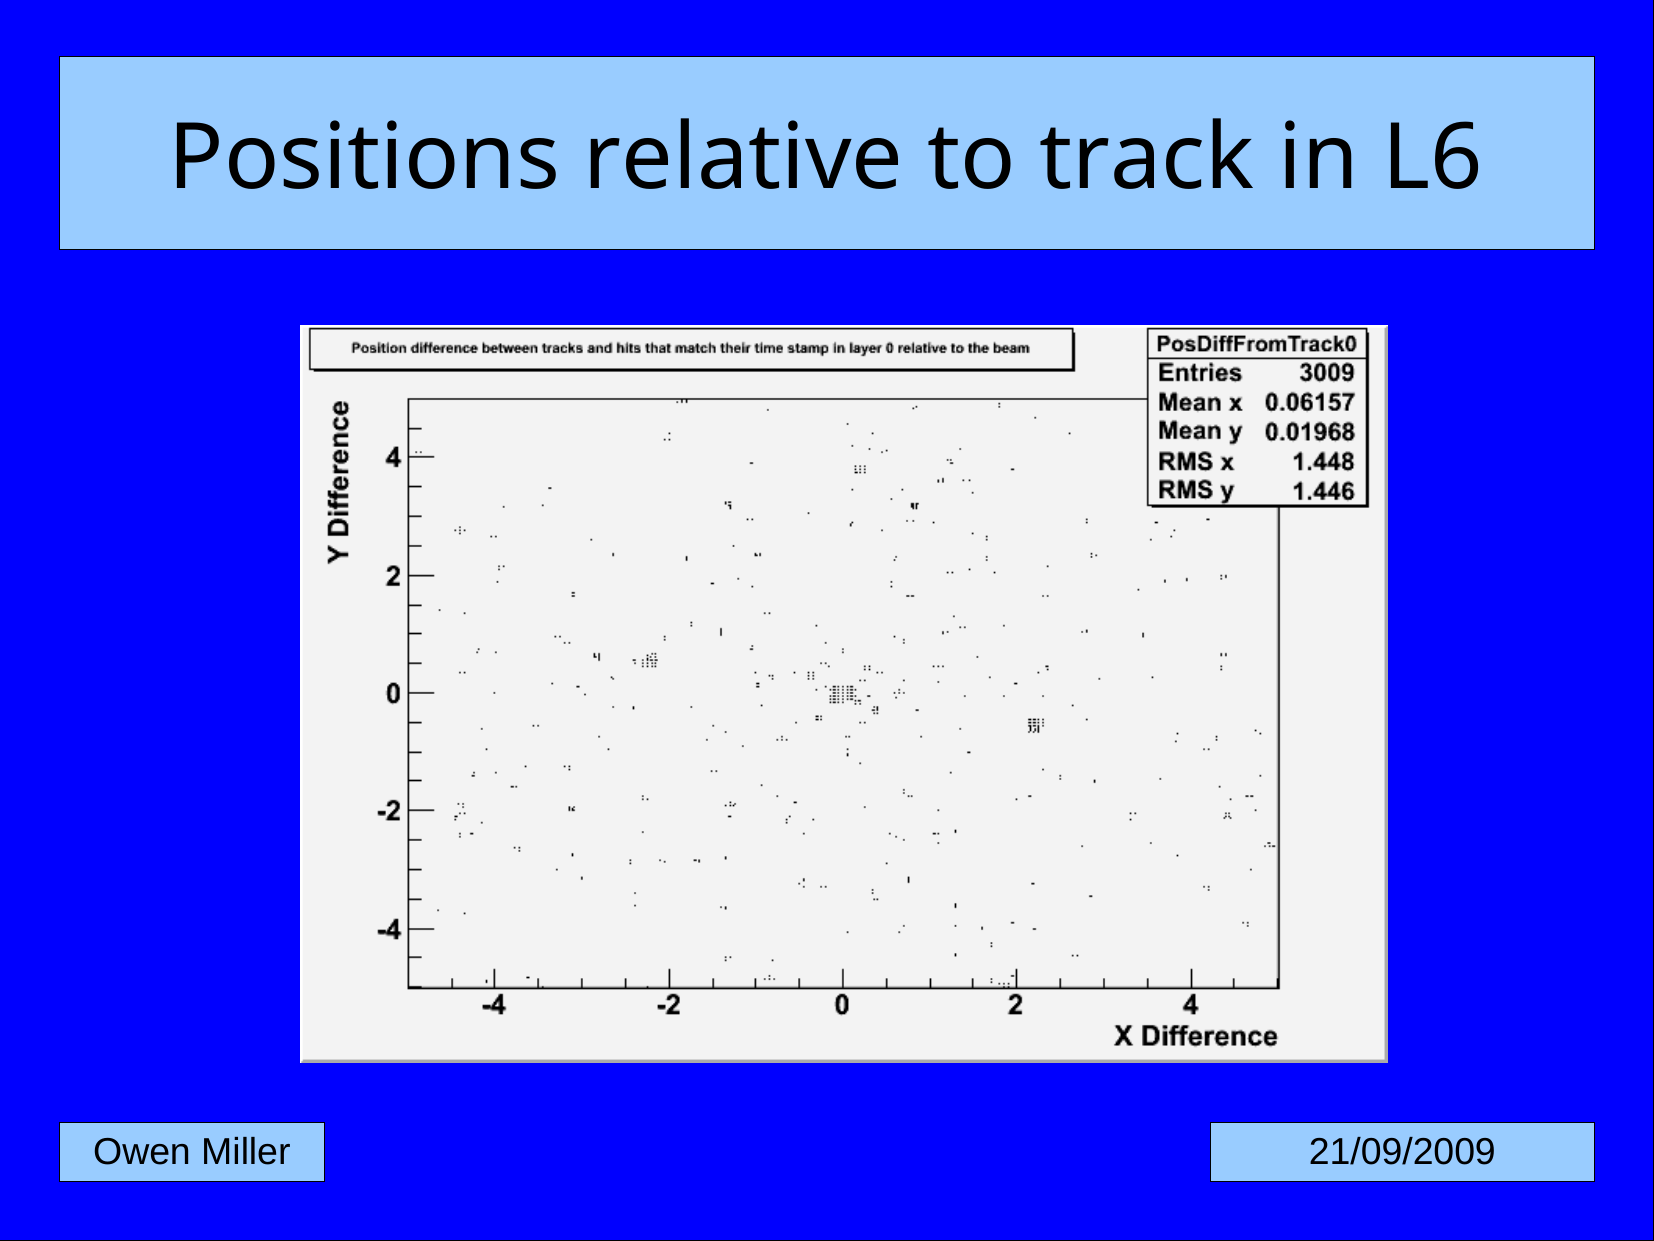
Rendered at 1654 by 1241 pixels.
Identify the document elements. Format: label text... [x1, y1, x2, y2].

title Positions relative to track in L6 [59, 56, 1595, 250]
text_box [0, 0, 1654, 1241]
text_box 21/09/2009 [1210, 1122, 1595, 1182]
picture [300, 325, 1388, 1063]
text_box Owen Miller [59, 1122, 325, 1182]
